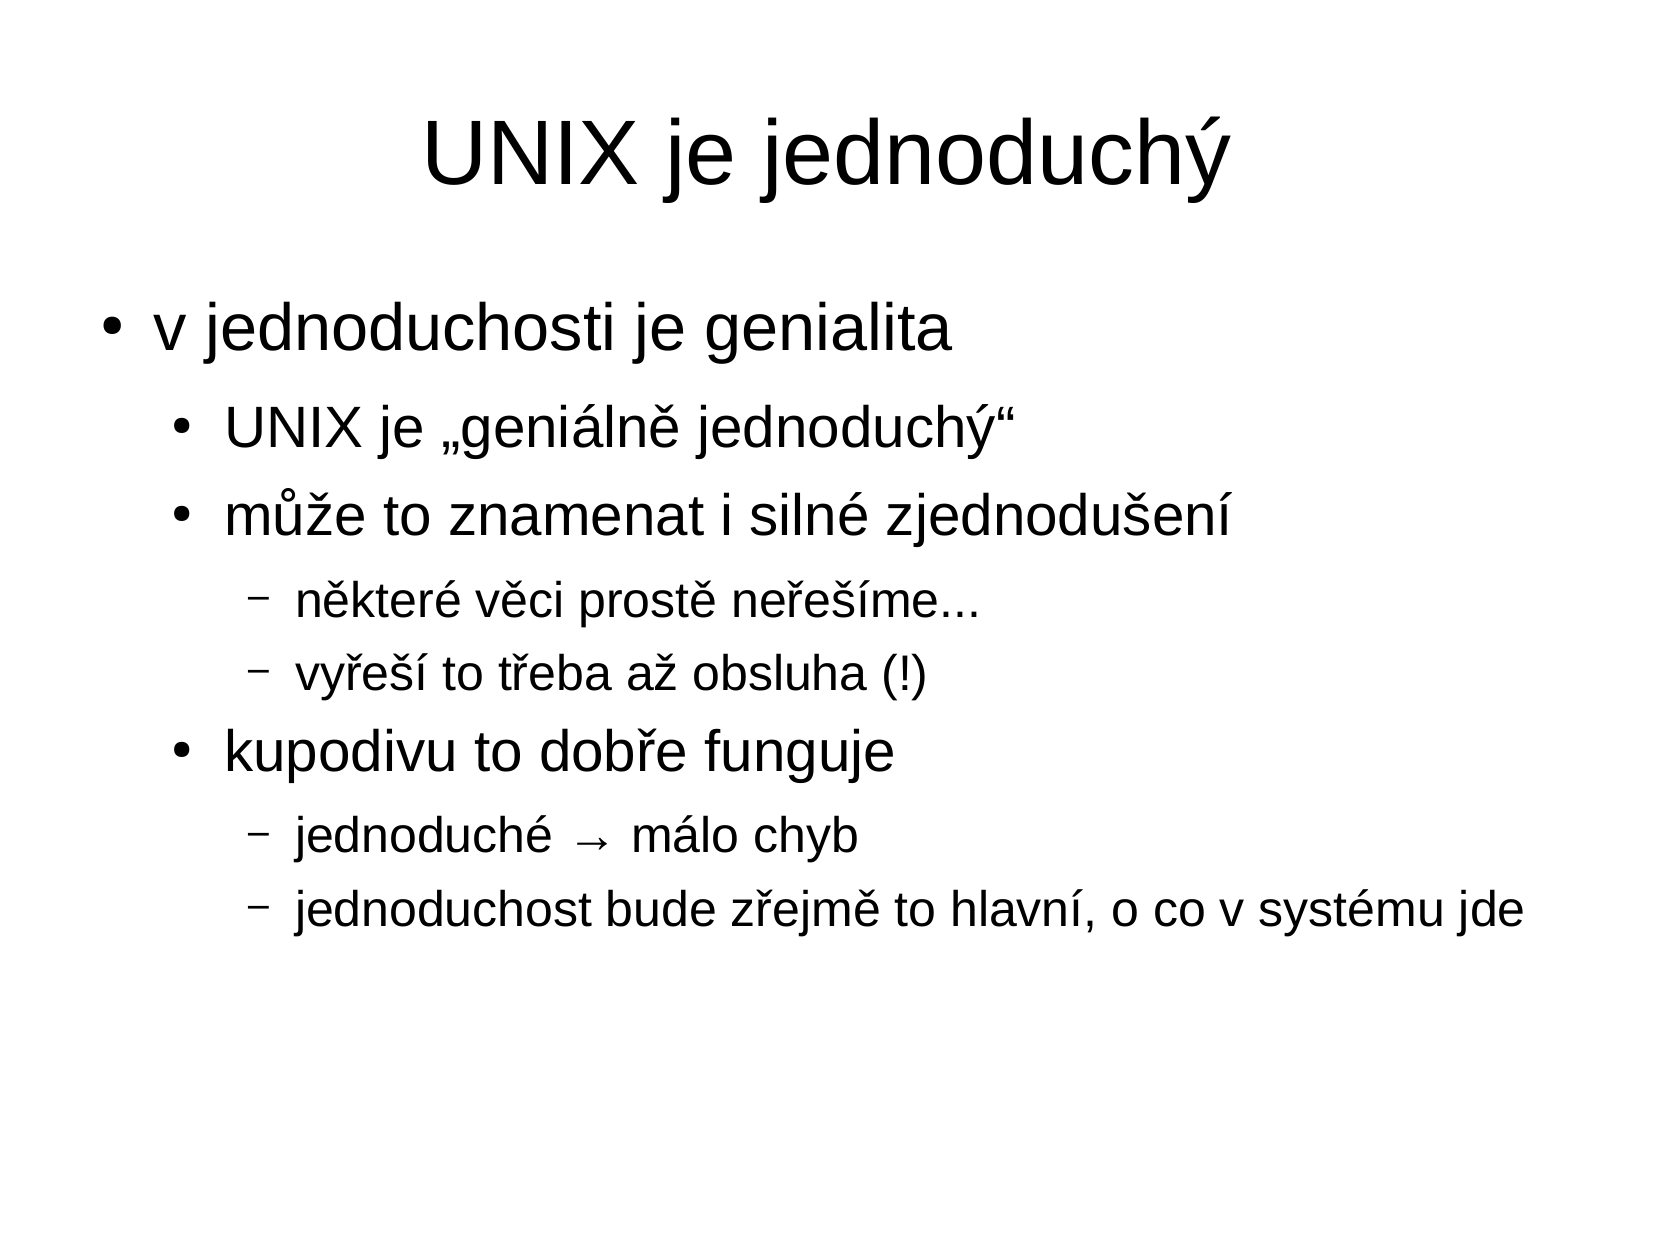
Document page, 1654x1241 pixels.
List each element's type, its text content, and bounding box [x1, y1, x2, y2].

list v jednoduchosti je genialita UNIX je „geniálně jednoduchý“ může to znamenat i silné zjednodušení některé věci prostě neřešíme... vyřeší to třeba až obsluha (!) kupodivu to dobře funguje jednoduché → málo chyb jednoduchost bude zřejmě to hlavní, o co v systému jde [82, 290, 1571, 1094]
title UNIX je jednoduchý [82, 56, 1571, 250]
